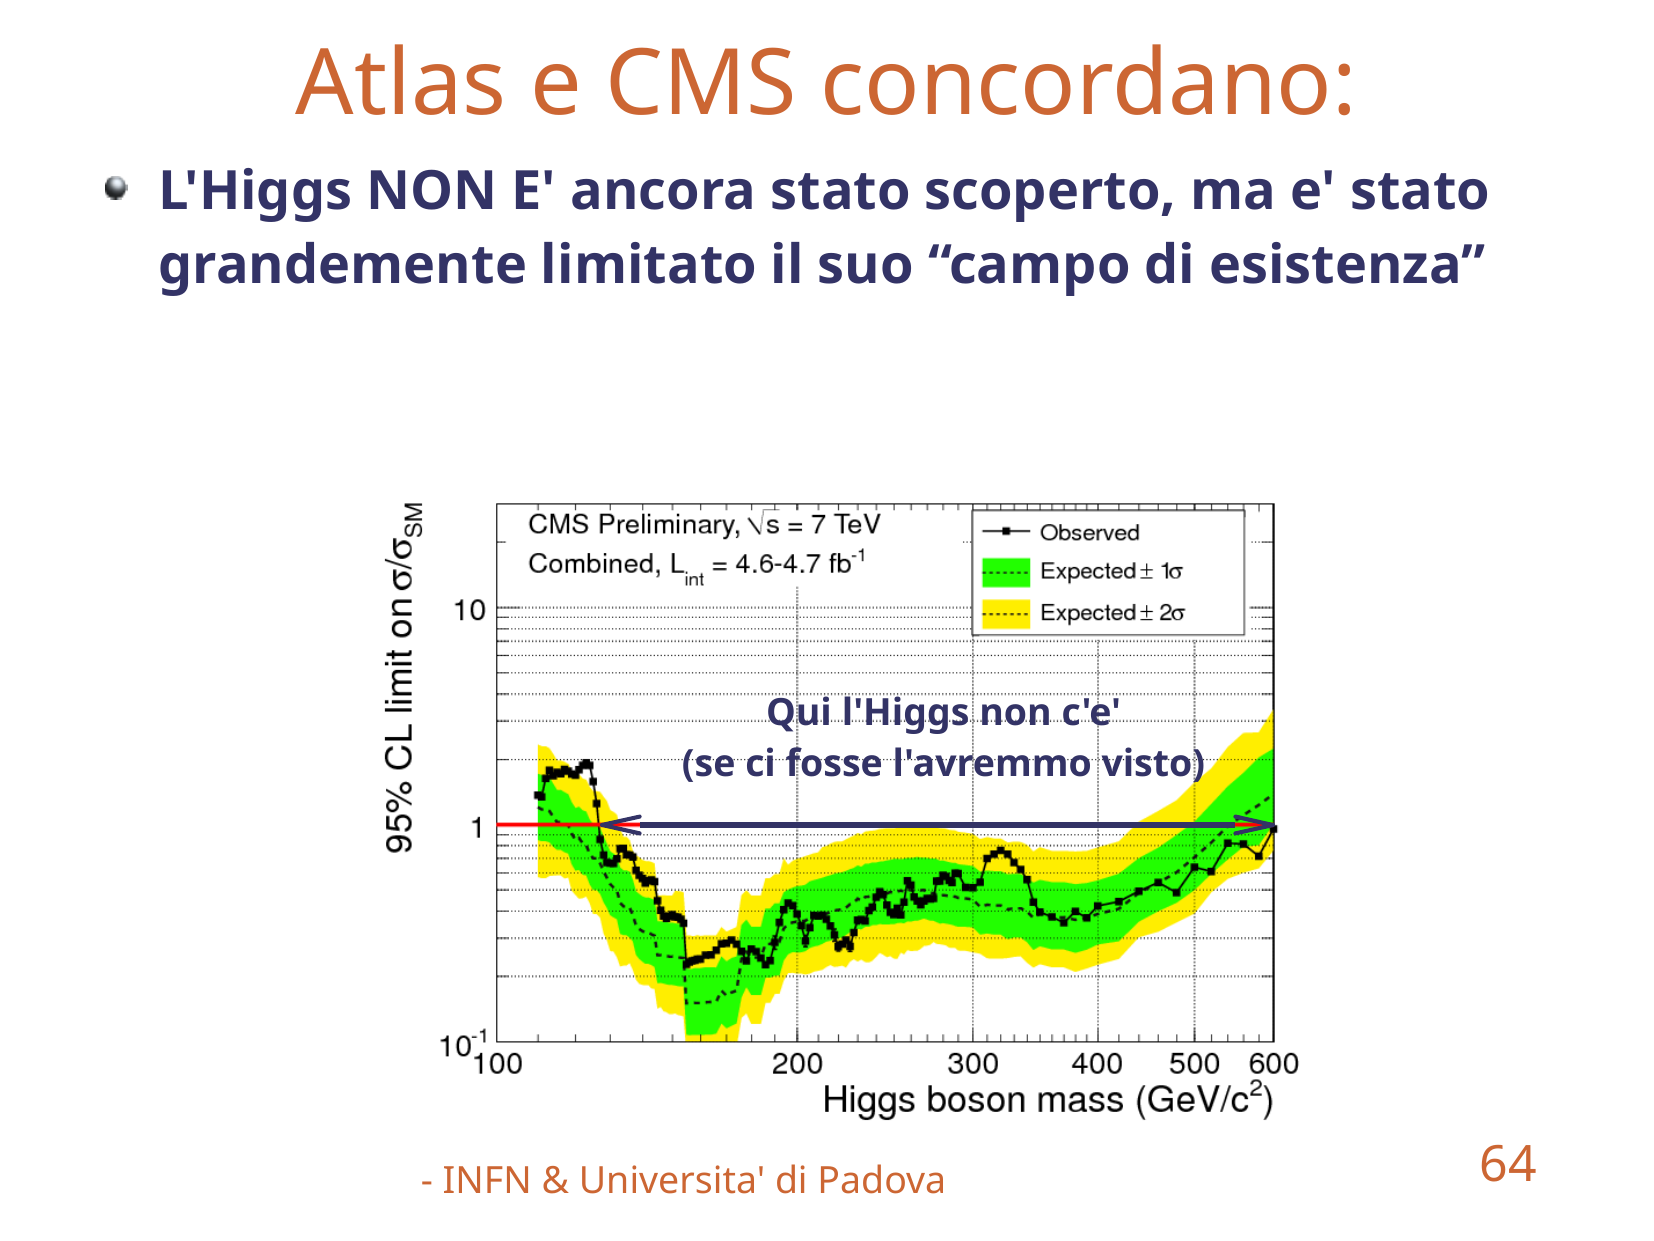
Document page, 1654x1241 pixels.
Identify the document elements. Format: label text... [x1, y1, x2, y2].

picture [341, 471, 1313, 1127]
text_box Qui l'Higgs non c'e' (se ci fosse l'avremmo visto) [667, 678, 1159, 809]
list L'Higgs NON E' ancora stato scoperto, ma e' stato grandemente limitato il suo “campo di esistenza” [87, 151, 1576, 1058]
title Atlas e CMS concordano: [41, 10, 1613, 148]
